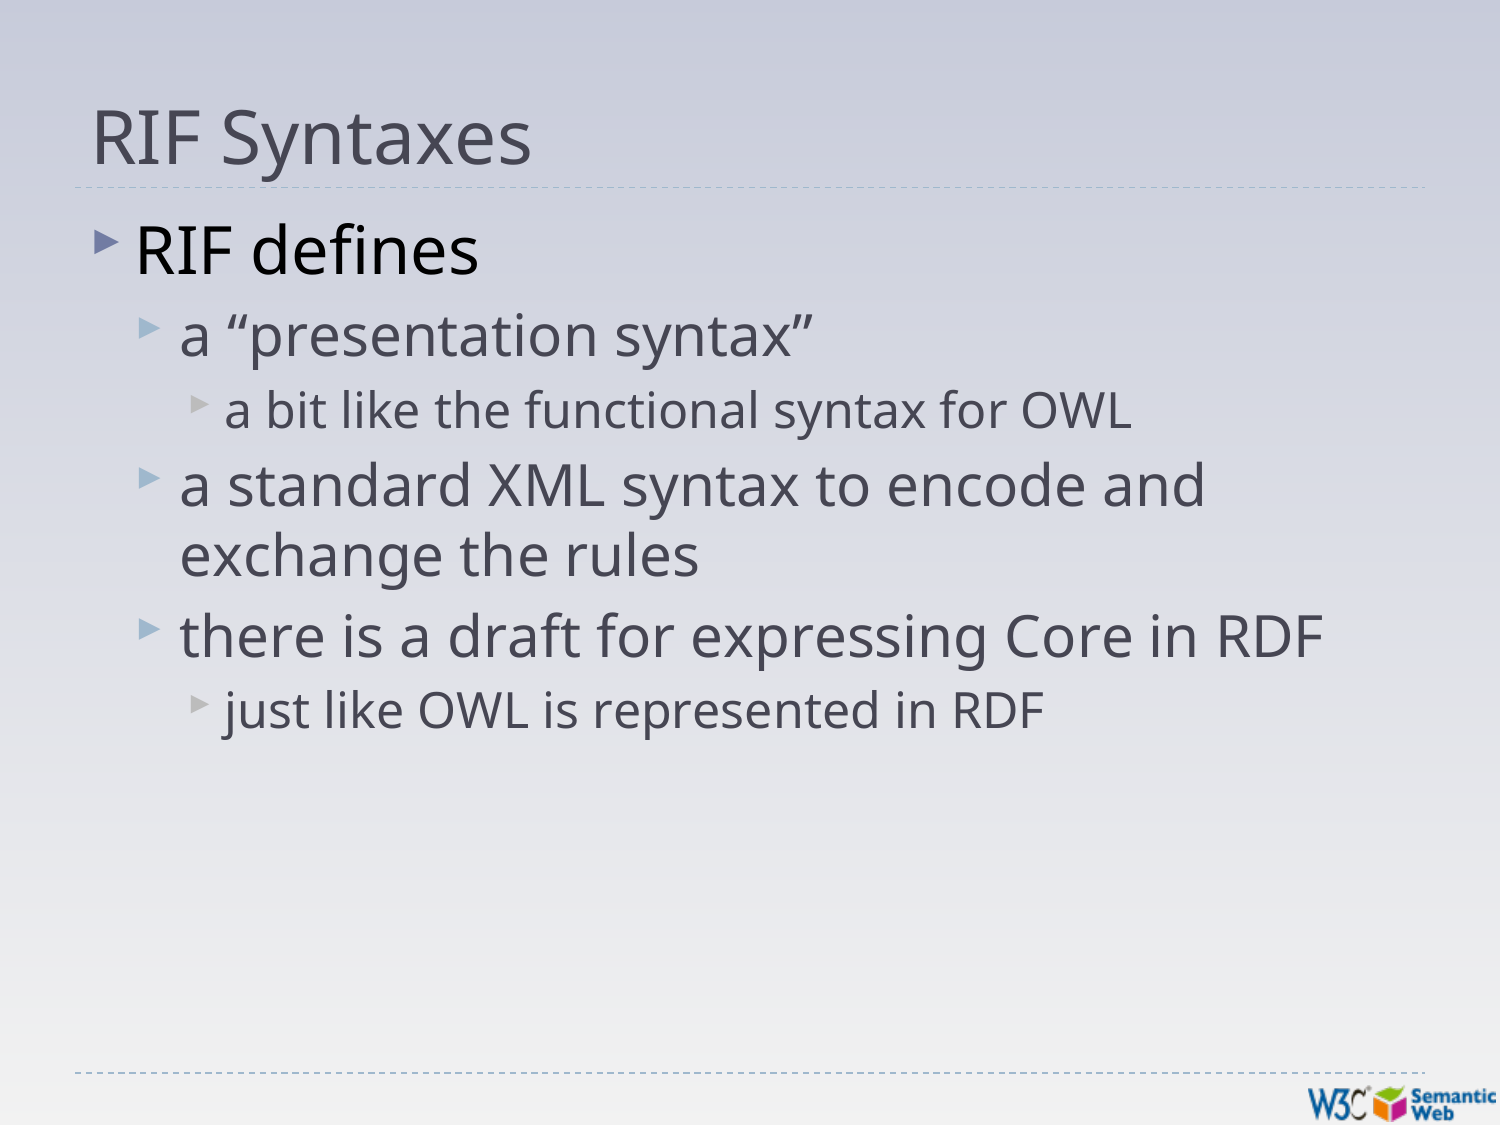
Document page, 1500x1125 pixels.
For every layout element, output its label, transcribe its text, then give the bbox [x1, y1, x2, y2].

picture [1308, 1084, 1496, 1122]
title RIF Syntaxes [75, 24, 1426, 188]
list RIF defines a “presentation syntax” a bit like the functional syntax for OWL a standard XML syntax to encode and exchange the rules there is a draft for expressing Core in RDF just like OWL is represented in RDF [75, 200, 1426, 1010]
